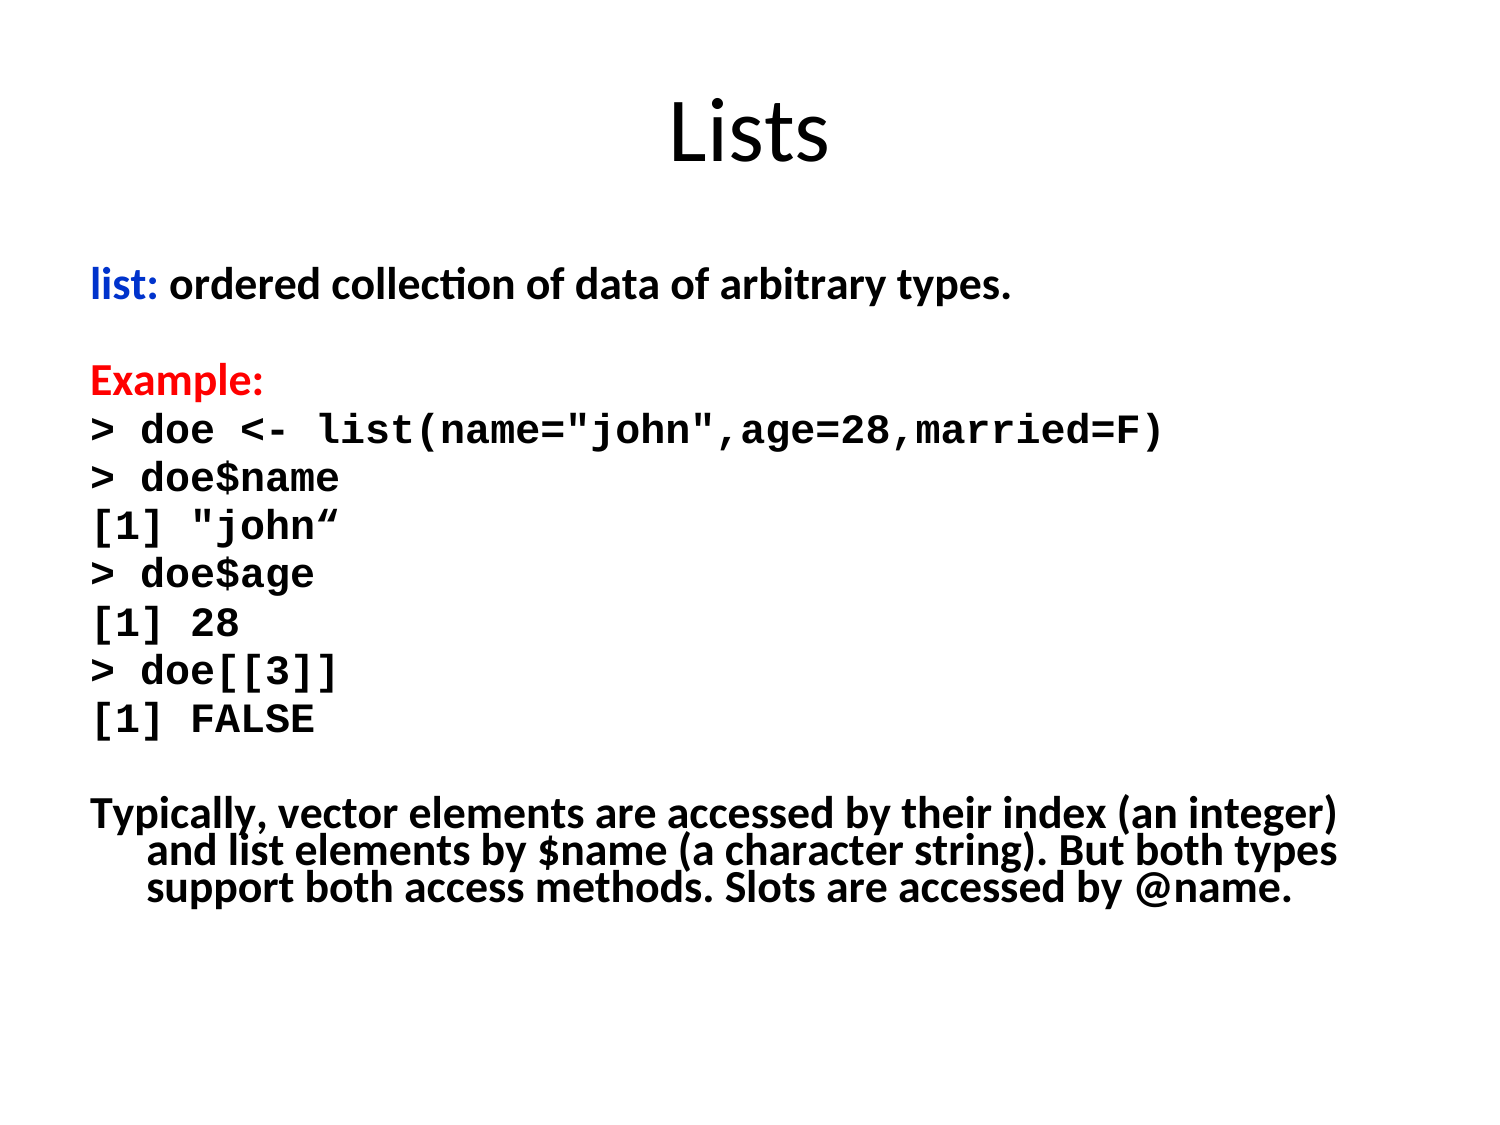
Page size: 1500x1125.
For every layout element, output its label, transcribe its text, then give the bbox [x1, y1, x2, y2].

list list: ordered collection of data of arbitrary types. Example: > doe <- list(name="john",age=28,married=F) > doe$name [1] "john“ > doe$age [1] 28 > doe[[3]] [1] FALSE Typically, vector elements are accessed by their index (an integer) and list elements by $name (a character string). But both types support both access methods. Slots are accessed by @name. [75, 262, 1426, 1034]
title Lists [75, 45, 1426, 233]
